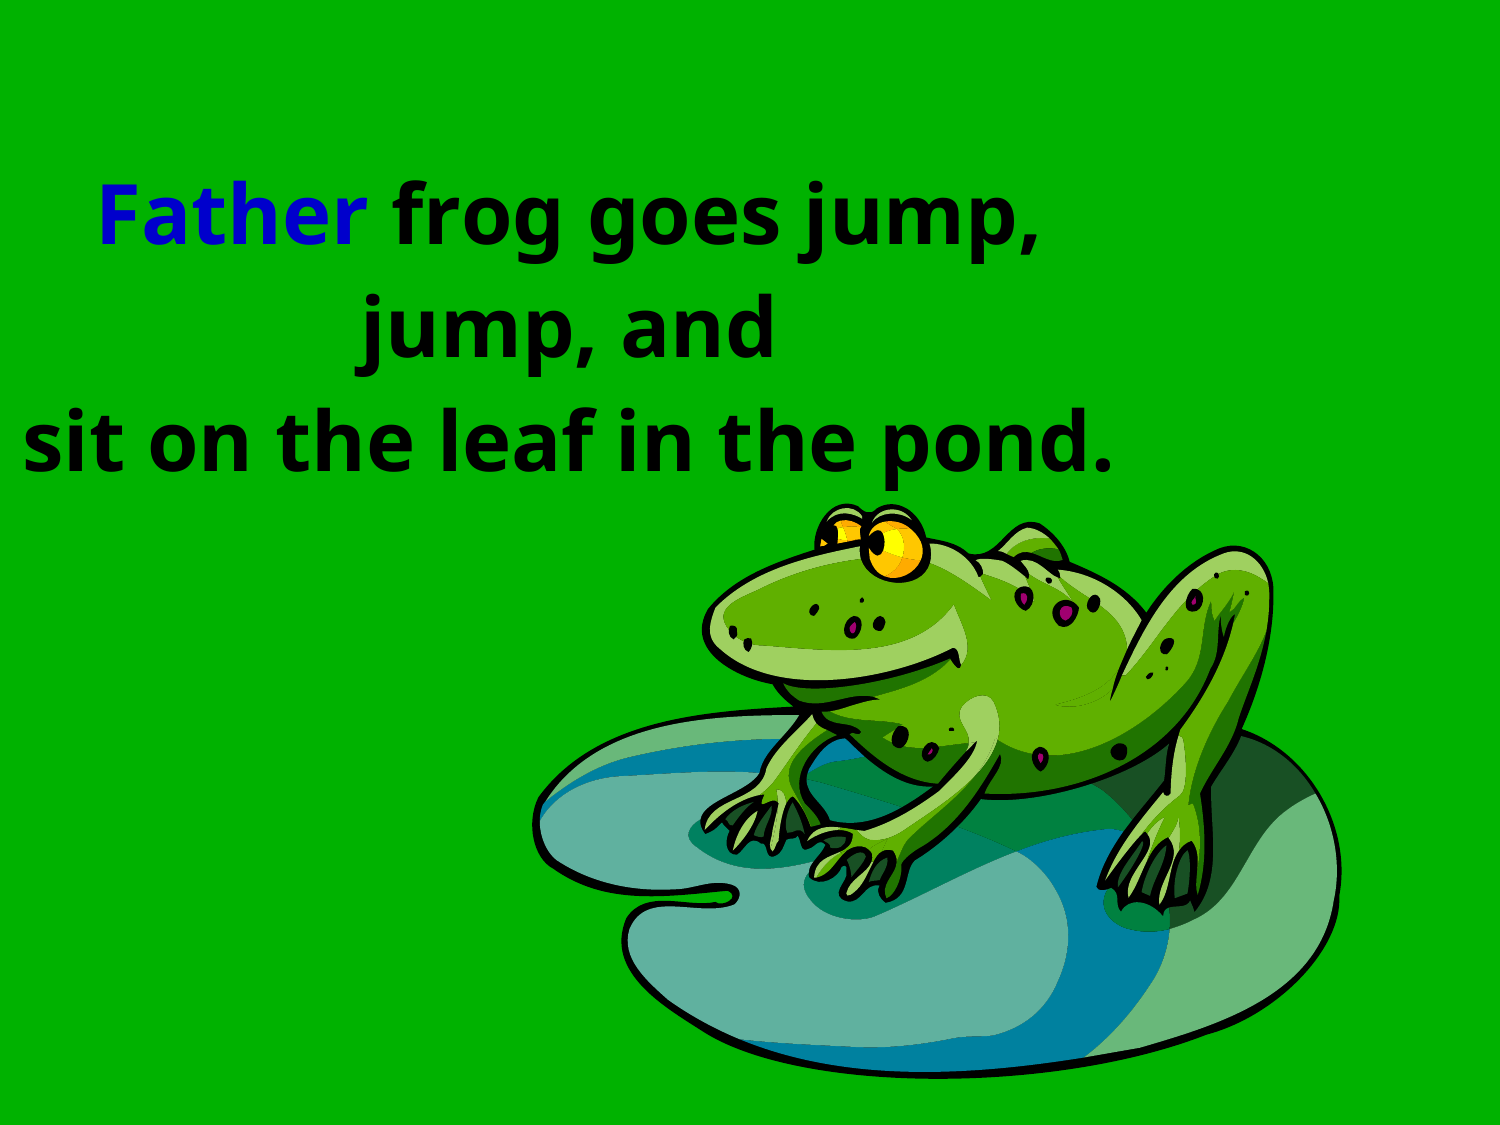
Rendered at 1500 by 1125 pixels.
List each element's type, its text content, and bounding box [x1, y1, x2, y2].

title Father frog goes jump, jump, and sit on the leaf in the pond. [5, 23, 1133, 504]
picture [525, 493, 1353, 1094]
